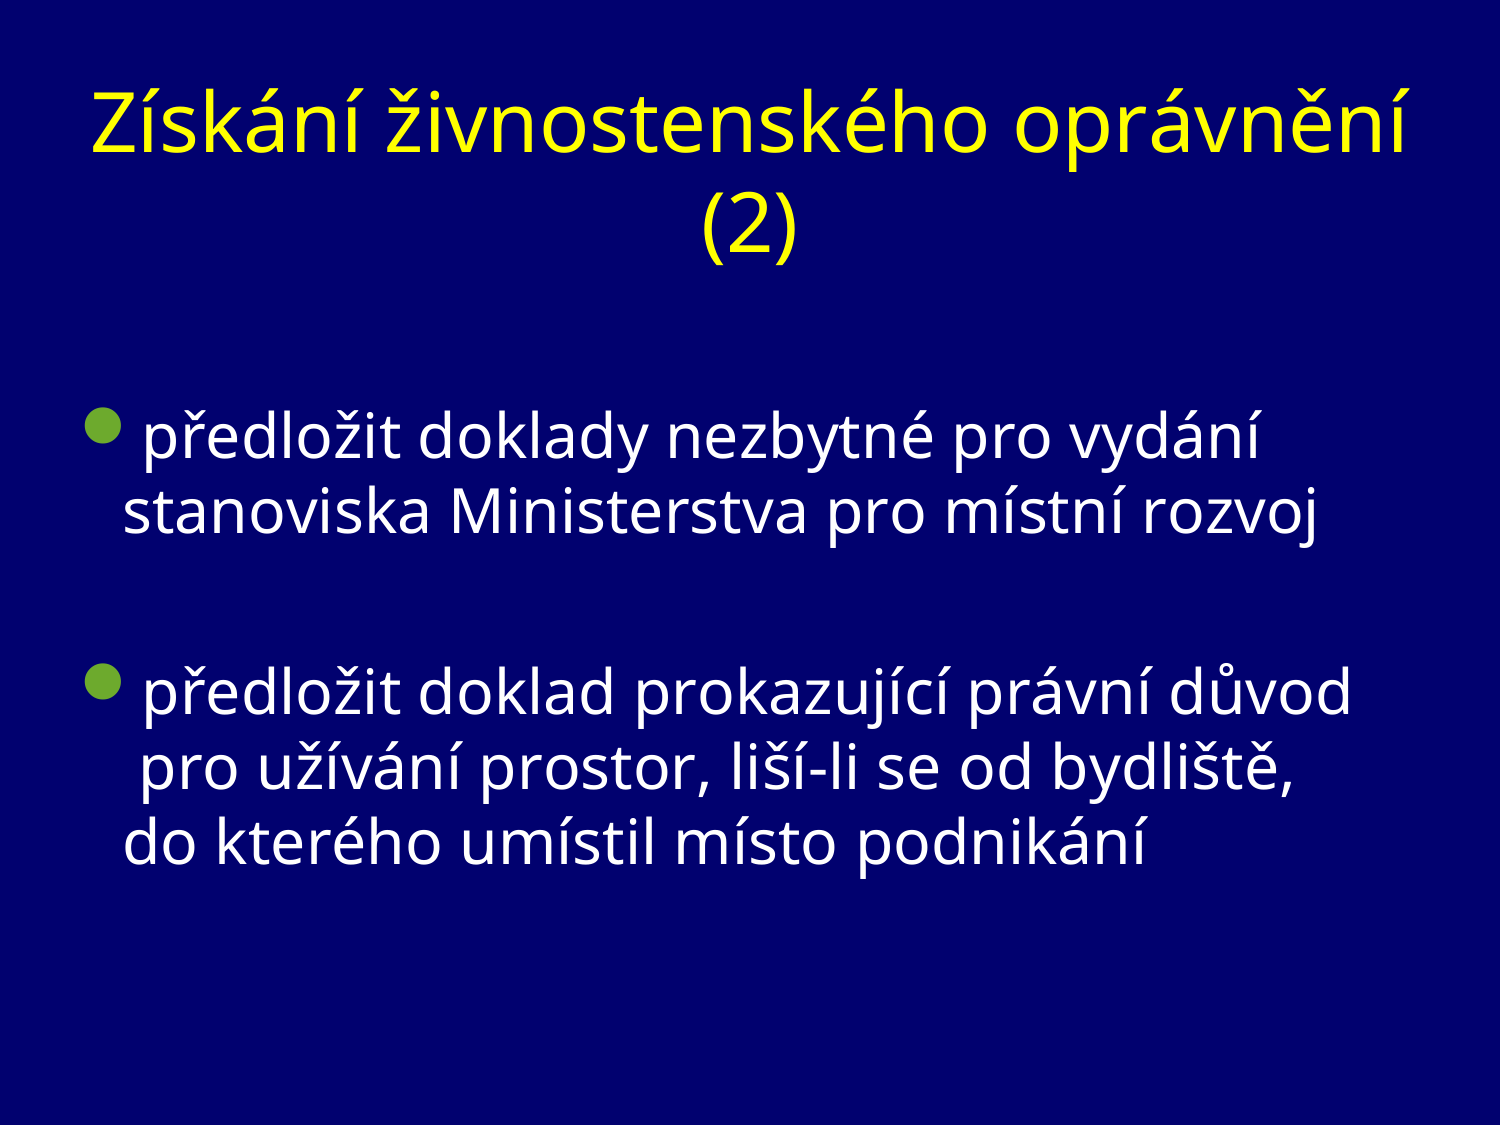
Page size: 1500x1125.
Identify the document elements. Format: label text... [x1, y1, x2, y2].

text_box Získání živnostenského oprávnění (2) [29, 87, 1471, 250]
text_box předložit doklady nezbytné pro vydání stanoviska Ministerstva pro místní rozvoj předložit doklad prokazující právní důvod pro užívání prostor, liší-li se od bydliště, do kterého umístil místo podnikání [64, 302, 1460, 1053]
